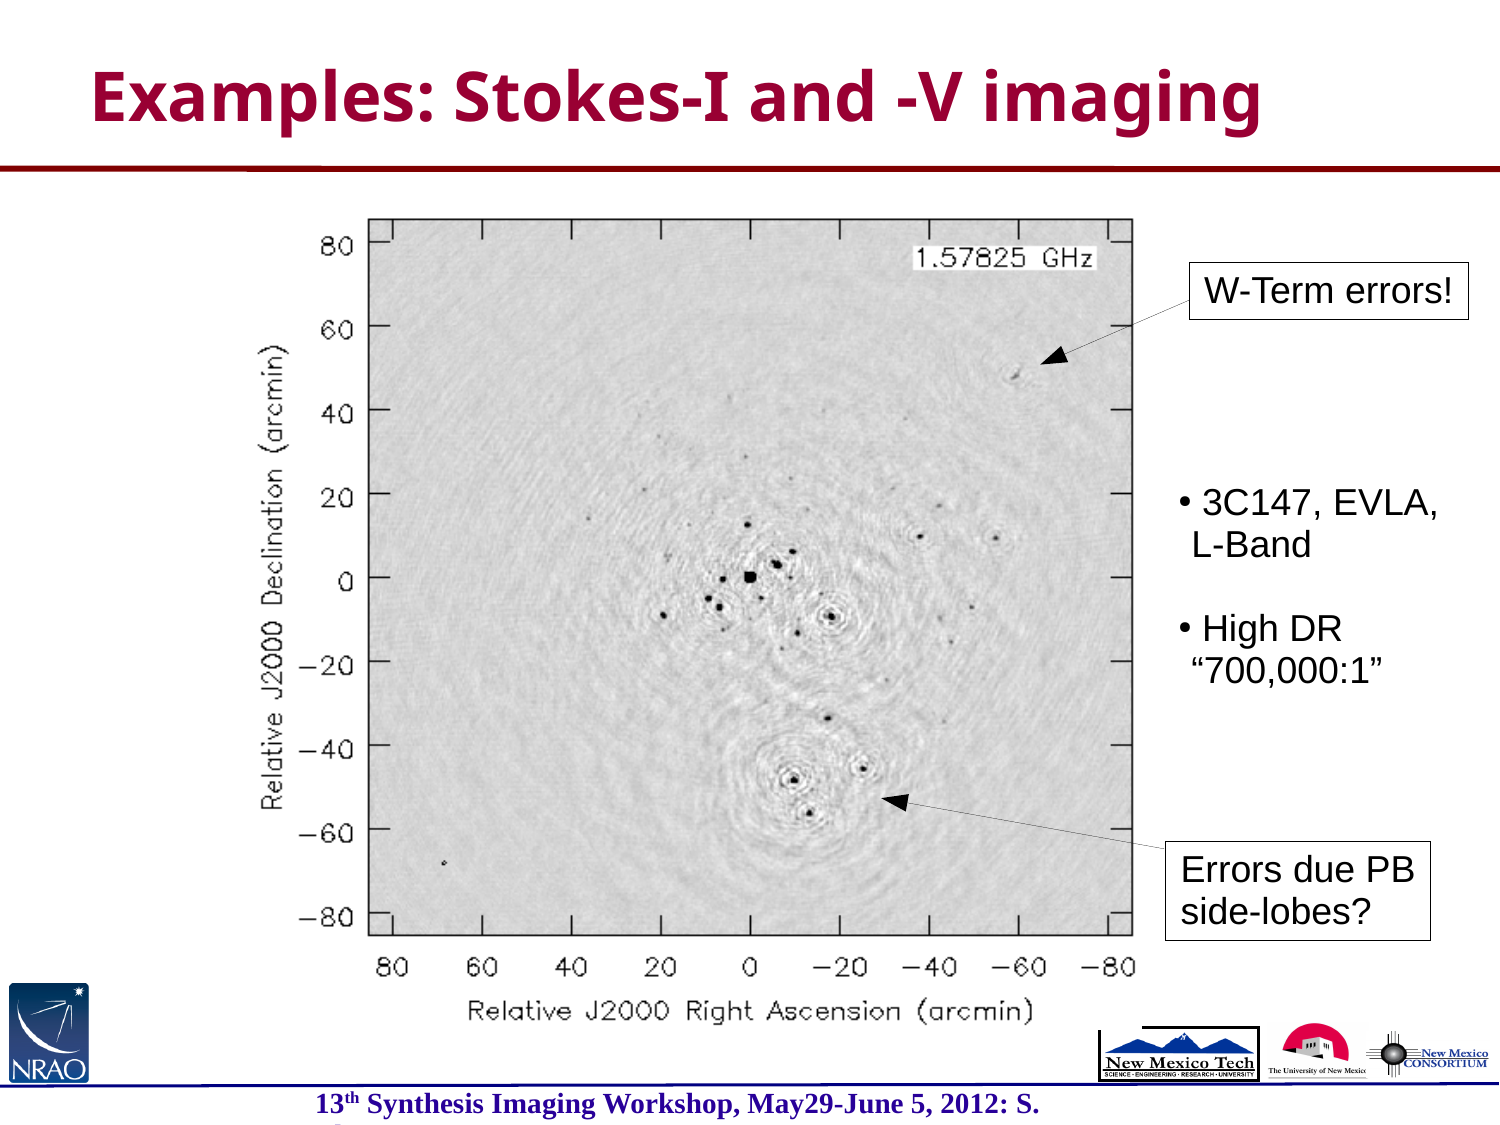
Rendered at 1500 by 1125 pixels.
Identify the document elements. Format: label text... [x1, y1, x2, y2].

title Examples: Stokes-I and -V imaging [75, 33, 1426, 157]
text_box 3C147, EVLA, L-Band High DR “700,000:1” [1163, 474, 1455, 700]
text_box Errors due PB side-lobes? [1165, 841, 1431, 941]
picture [0, 172, 1500, 1125]
text_box W-Term errors! [1189, 262, 1469, 320]
picture [0, 0, 1500, 166]
